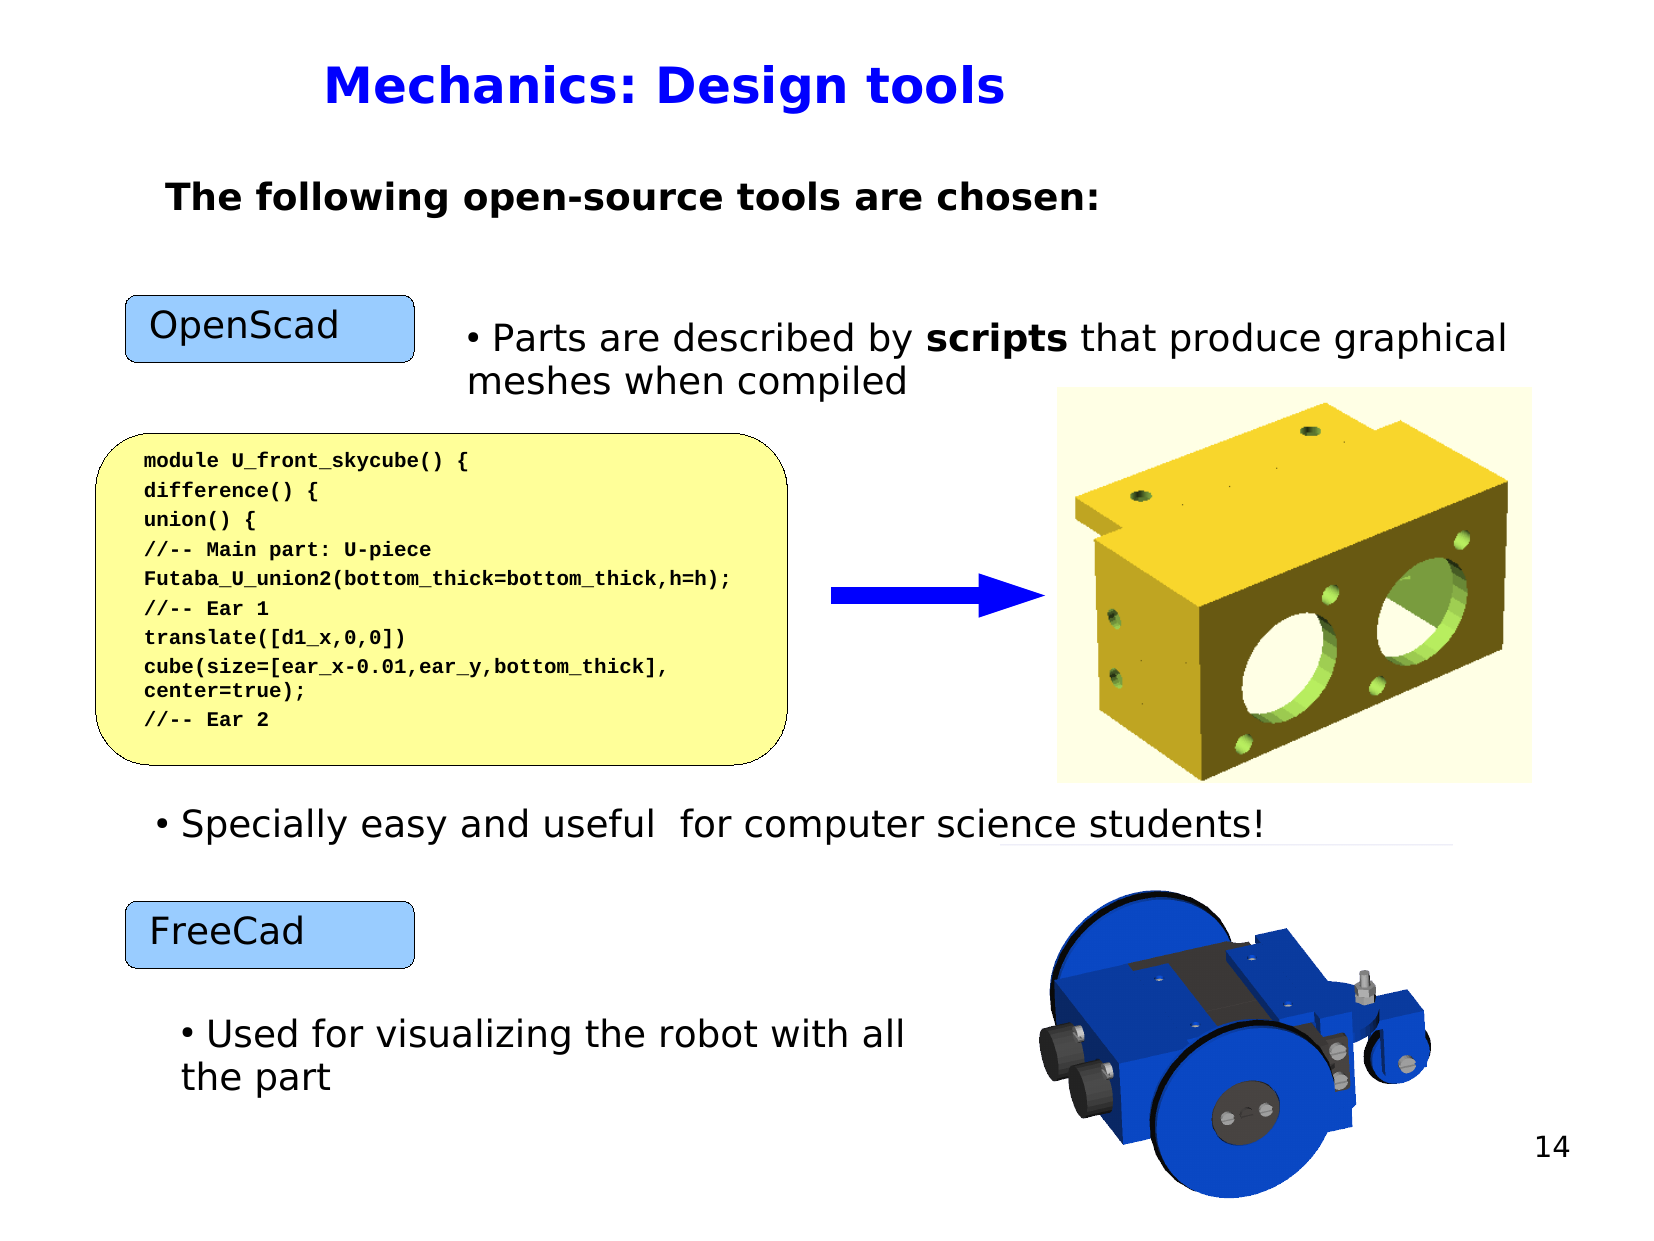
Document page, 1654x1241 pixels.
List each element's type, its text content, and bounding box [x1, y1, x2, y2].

picture [1057, 387, 1532, 783]
text_box [95, 433, 764, 761]
text_box module U_front_skycube() { difference() { union() { //-- Main part: U-piece Futaba_U_union2(bottom_thick=bottom_thick,h=h); //-- Ear 1 translate([d1_x,0,0]) cube(size=[ear_x-0.01,ear_y,bottom_thick], center=true); //-- Ear 2 [129, 443, 829, 770]
text_box FreeCad [121, 902, 416, 970]
text_box The following open-source tools are chosen: [150, 168, 1117, 227]
text_box Used for visualizing the robot with all the part [166, 1005, 925, 1136]
picture [1000, 844, 1453, 1224]
text_box Mechanics: Design tools [308, 49, 1022, 123]
text_box Parts are described by scripts that produce graphical meshes when compiled [451, 309, 1531, 440]
text_box OpenScad [121, 296, 416, 364]
text_box Specially easy and useful for computer science students! [140, 795, 1442, 854]
